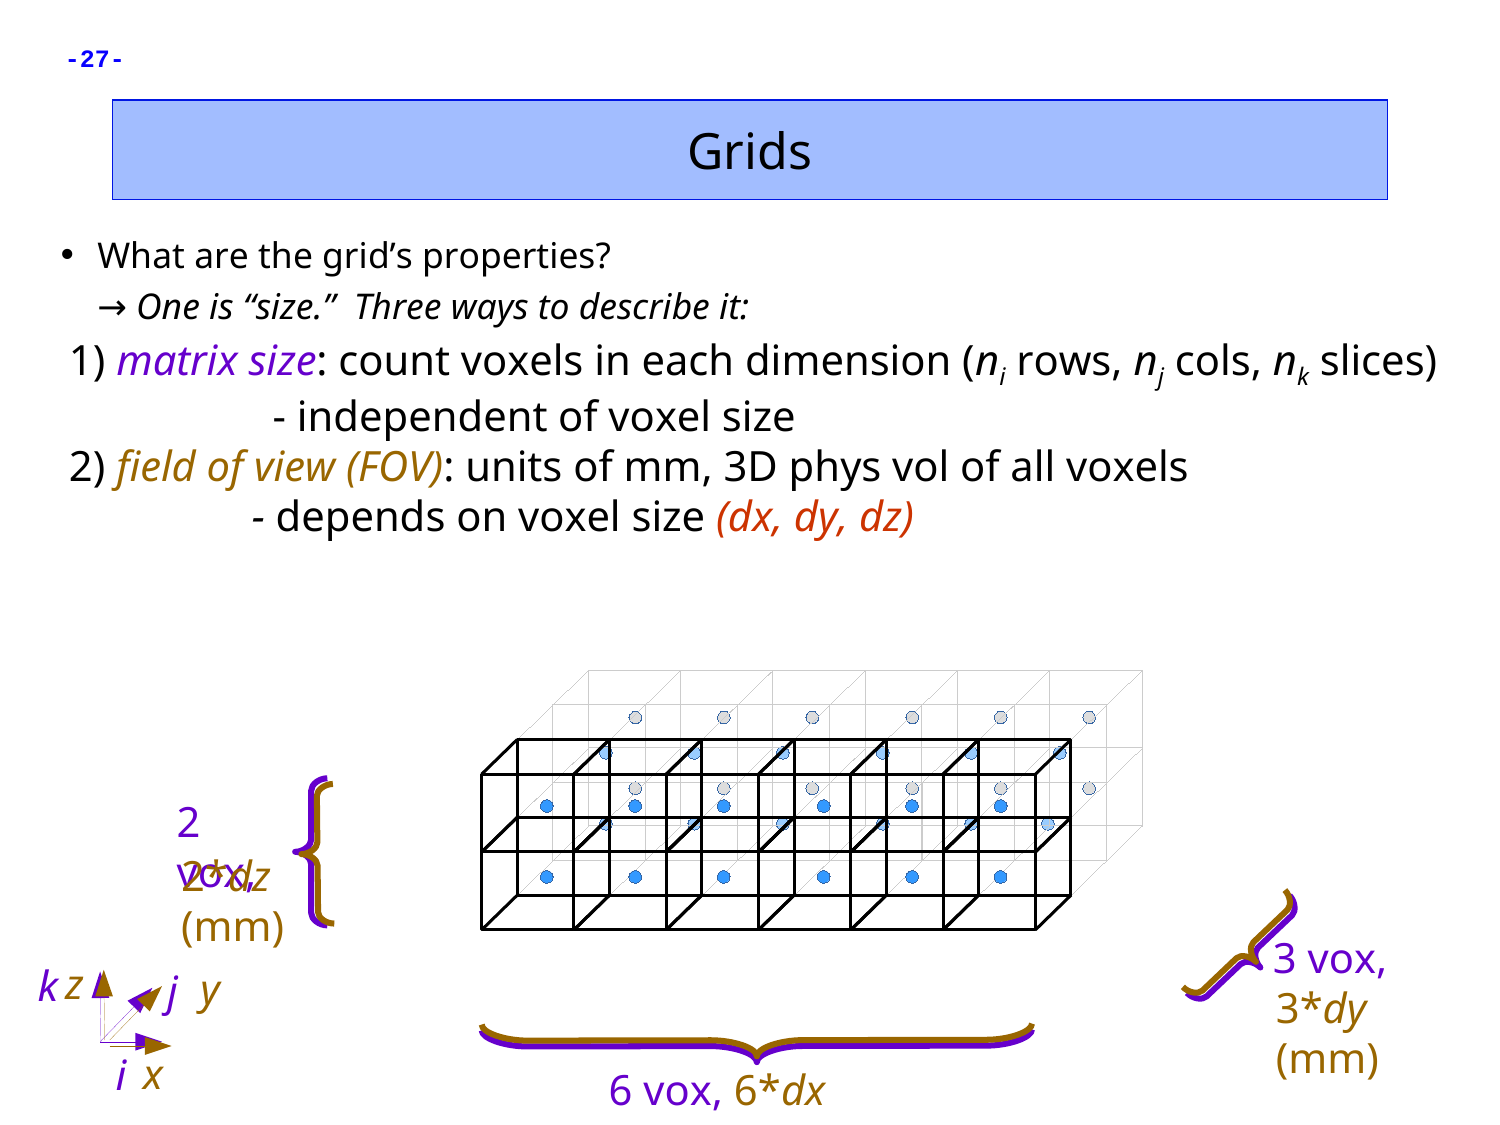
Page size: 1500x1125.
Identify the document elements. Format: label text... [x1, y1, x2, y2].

text_box [969, 826, 977, 831]
text_box 6 vox, 6*dx (mm) [593, 1056, 948, 1122]
text_box [817, 870, 831, 884]
text_box What are the grid’s properties? → One is “size.” Three ways to describe it: [44, 224, 1488, 374]
text_box [540, 799, 554, 813]
text_box [692, 826, 700, 831]
text_box [876, 748, 885, 760]
text_box [994, 870, 1007, 884]
text_box [717, 799, 731, 813]
text_box x [128, 1040, 174, 1105]
text_box [905, 783, 919, 795]
text_box [776, 819, 788, 825]
text_box z [50, 950, 105, 1016]
text_box 3 vox, [1258, 924, 1419, 1040]
text_box [540, 870, 554, 884]
text_box 1) matrix size: count voxels in each dimension (ni rows, nj cols, nk slices) - independent of voxel size 2) field of view (FOV): units of mm, 3D phys vol of all voxels - depends on voxel size (dx, dy, dz) [54, 325, 1500, 655]
text_box [994, 799, 1008, 813]
text_box j [152, 957, 207, 1022]
text_box [717, 783, 731, 795]
text_box [687, 819, 696, 825]
text_box k [22, 952, 78, 1018]
text_box [994, 783, 1008, 795]
text_box [994, 711, 1008, 724]
text_box [688, 748, 700, 760]
text_box [905, 870, 919, 884]
text_box i [100, 1043, 146, 1107]
text_box 2 vox, [302, 858, 306, 904]
text_box [965, 748, 977, 760]
text_box x [128, 1040, 144, 1046]
text_box Grids [112, 99, 1388, 200]
text_box [628, 870, 642, 884]
text_box [805, 783, 819, 795]
text_box 2*dz (mm) [166, 842, 302, 958]
text_box 3*dy (mm) [1261, 974, 1396, 1090]
text_box [1082, 783, 1096, 795]
text_box [1042, 826, 1054, 831]
text_box [628, 711, 642, 724]
text_box [779, 749, 790, 760]
text_box [964, 819, 973, 825]
text_box [817, 799, 831, 813]
text_box 2 vox, [161, 788, 306, 904]
text_box y [185, 958, 241, 1021]
text_box [905, 799, 919, 813]
text_box [599, 748, 608, 760]
text_box [805, 711, 819, 724]
text_box [717, 711, 731, 724]
text_box [1082, 711, 1096, 724]
text_box [628, 799, 642, 813]
text_box [1041, 819, 1049, 825]
text_box [905, 711, 919, 724]
text_box [1056, 749, 1067, 760]
text_box [628, 783, 642, 795]
text_box [717, 870, 731, 884]
